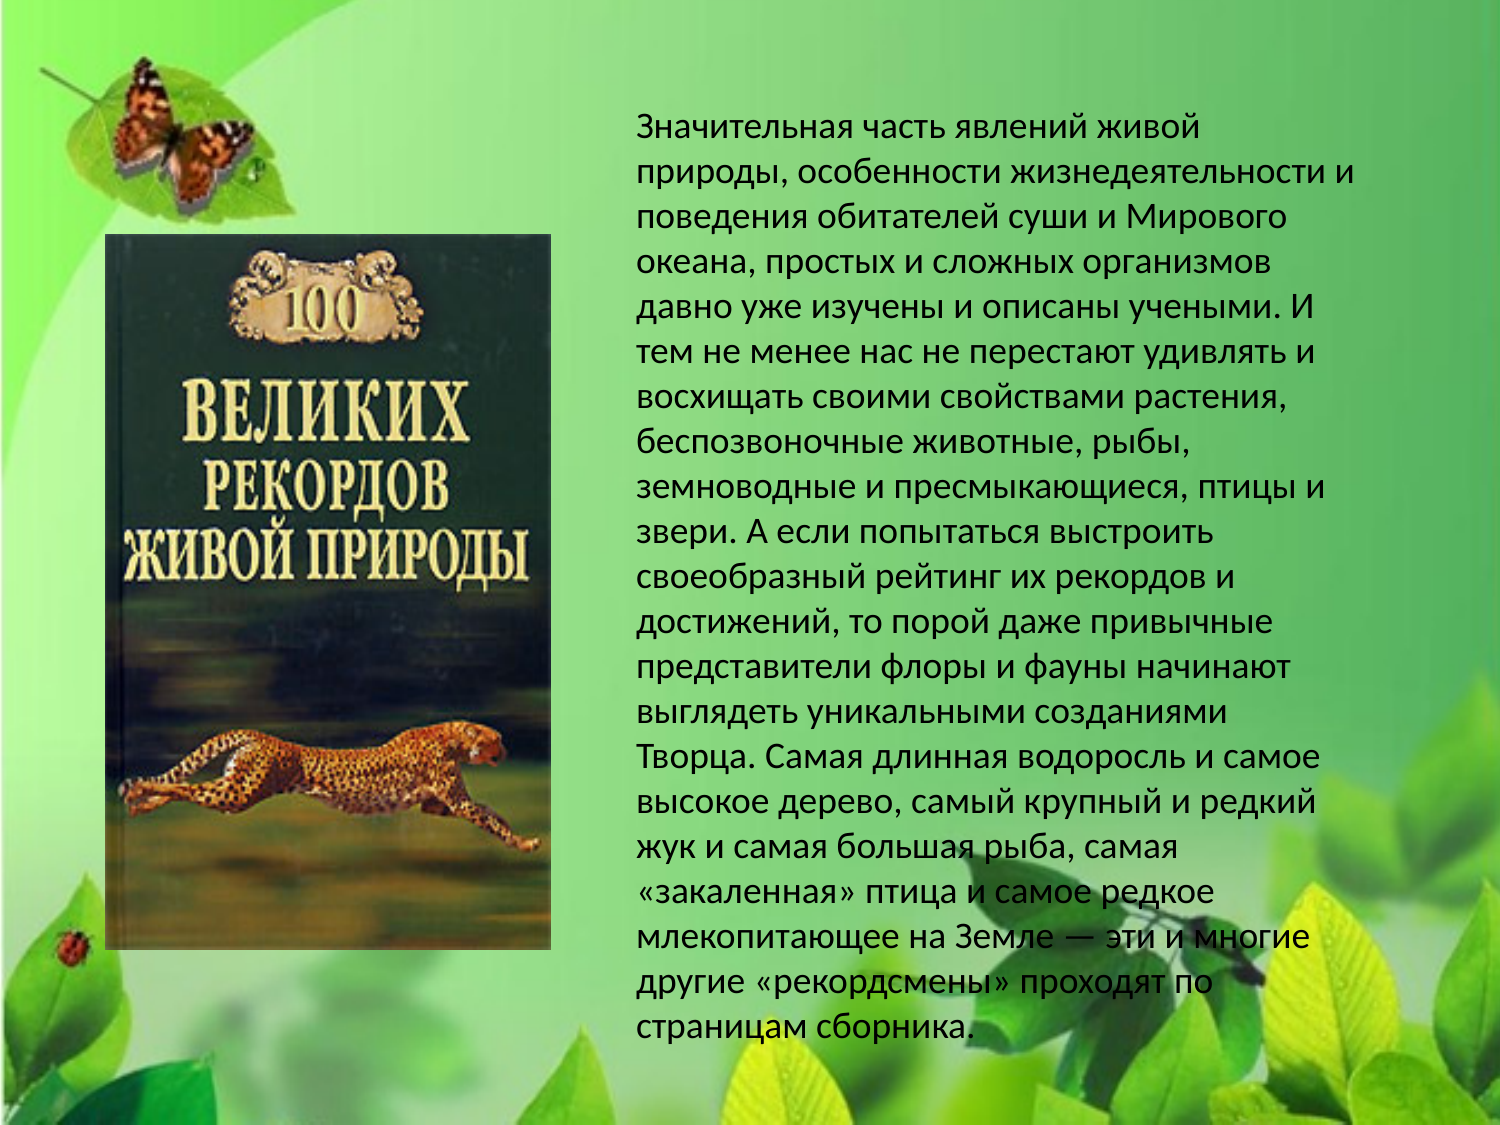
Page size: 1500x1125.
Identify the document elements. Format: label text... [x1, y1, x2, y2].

text_box Значительная часть явлений живой природы, особенности жизнедеятельности и поведения обитателей суши и Мирового океана, простых и сложных организмов давно уже изучены и описаны учеными. И тем не менее нас не перестают удивлять и восхищать своими свойствами растения, беспозвоночные животные, рыбы, земноводные и пресмыкающиеся, птицы и звери. А если попытаться выстроить своеобразный рейтинг их рекордов и достижений, то порой даже привычные представители флоры и фауны начинают выглядеть уникальными созданиями Творца. Самая длинная водоросль и самое высокое дерево, самый крупный и редкий жук и самая большая рыба, самая «закаленная» птица и самое редкое млекопитающее на Земле — эти и многие другие «рекордсмены» проходят по страницам сборника. [621, 94, 1371, 1099]
picture [0, 0, 1500, 1125]
